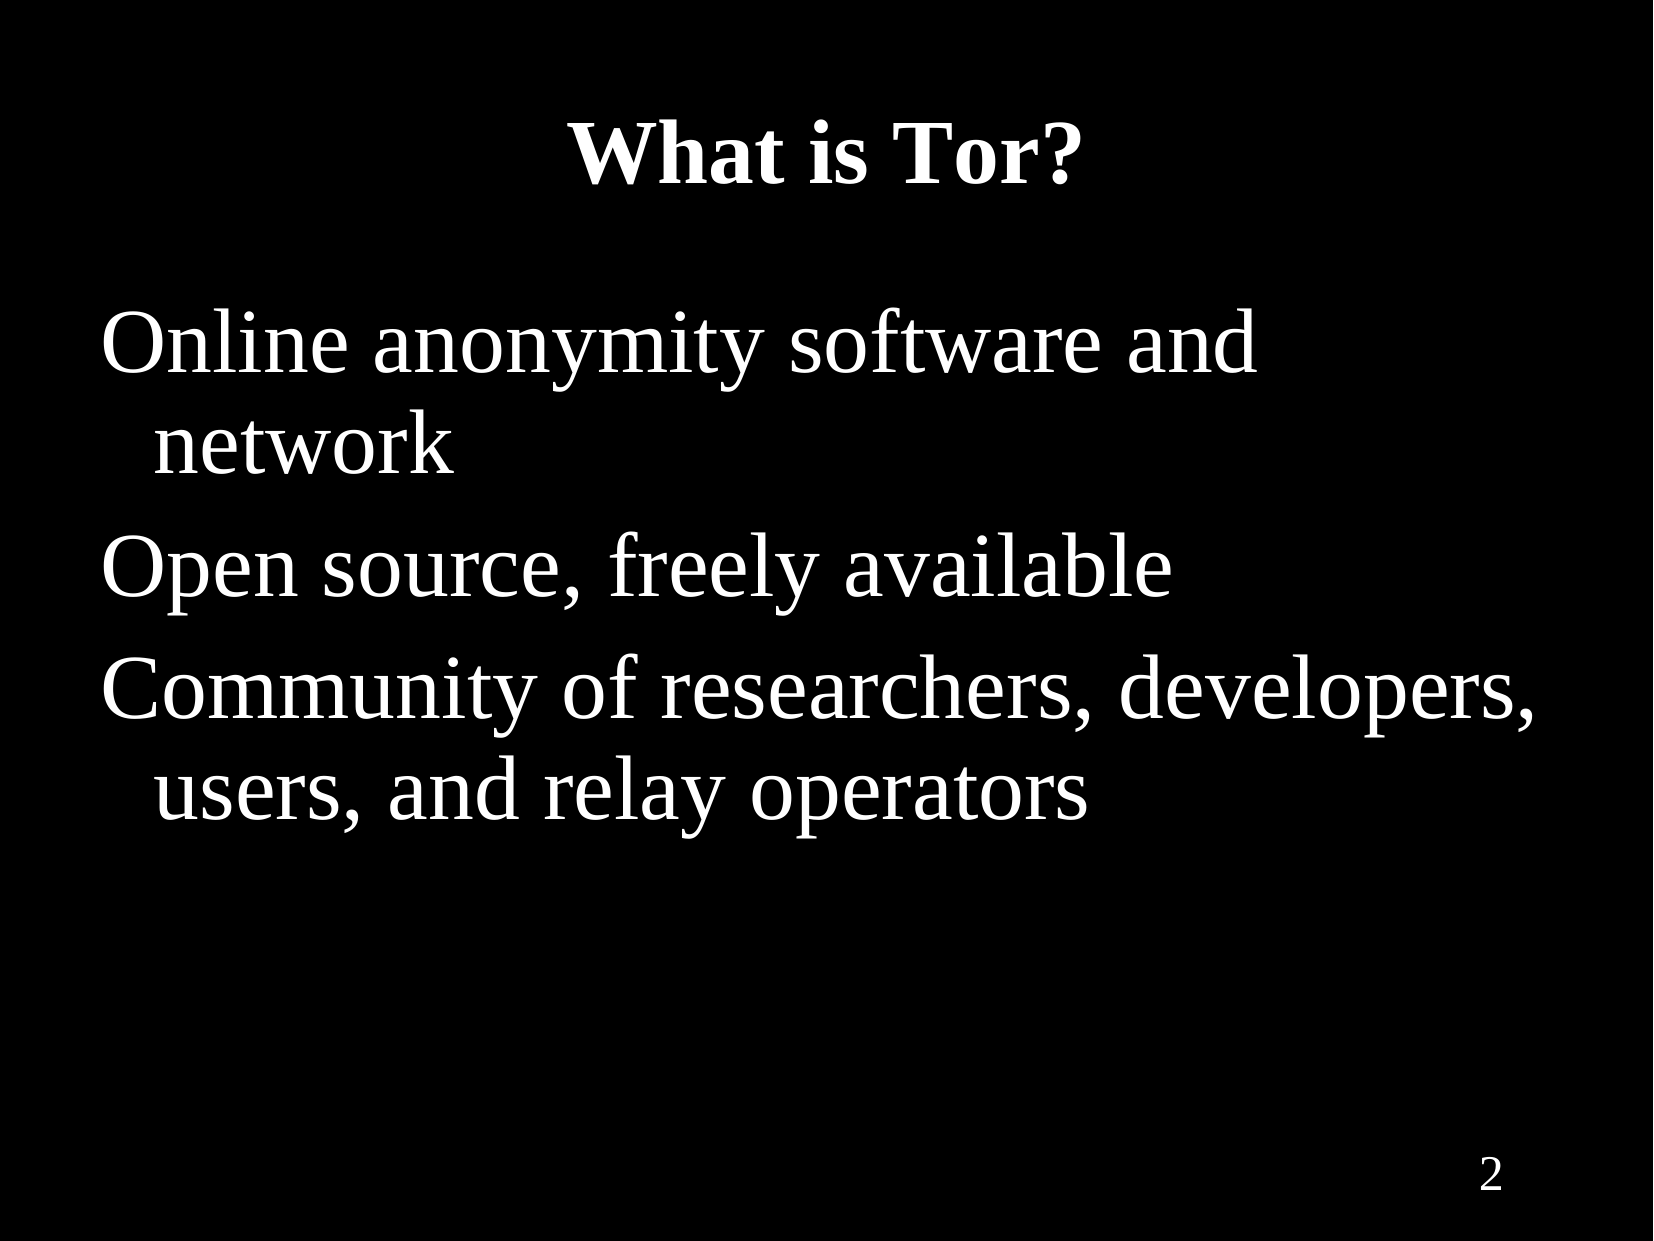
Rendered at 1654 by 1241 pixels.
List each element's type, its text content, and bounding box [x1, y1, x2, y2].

list Online anonymity software and network Open source, freely available Community of researchers, developers, users, and relay operators [82, 290, 1571, 1109]
title What is Tor? [82, 49, 1571, 257]
